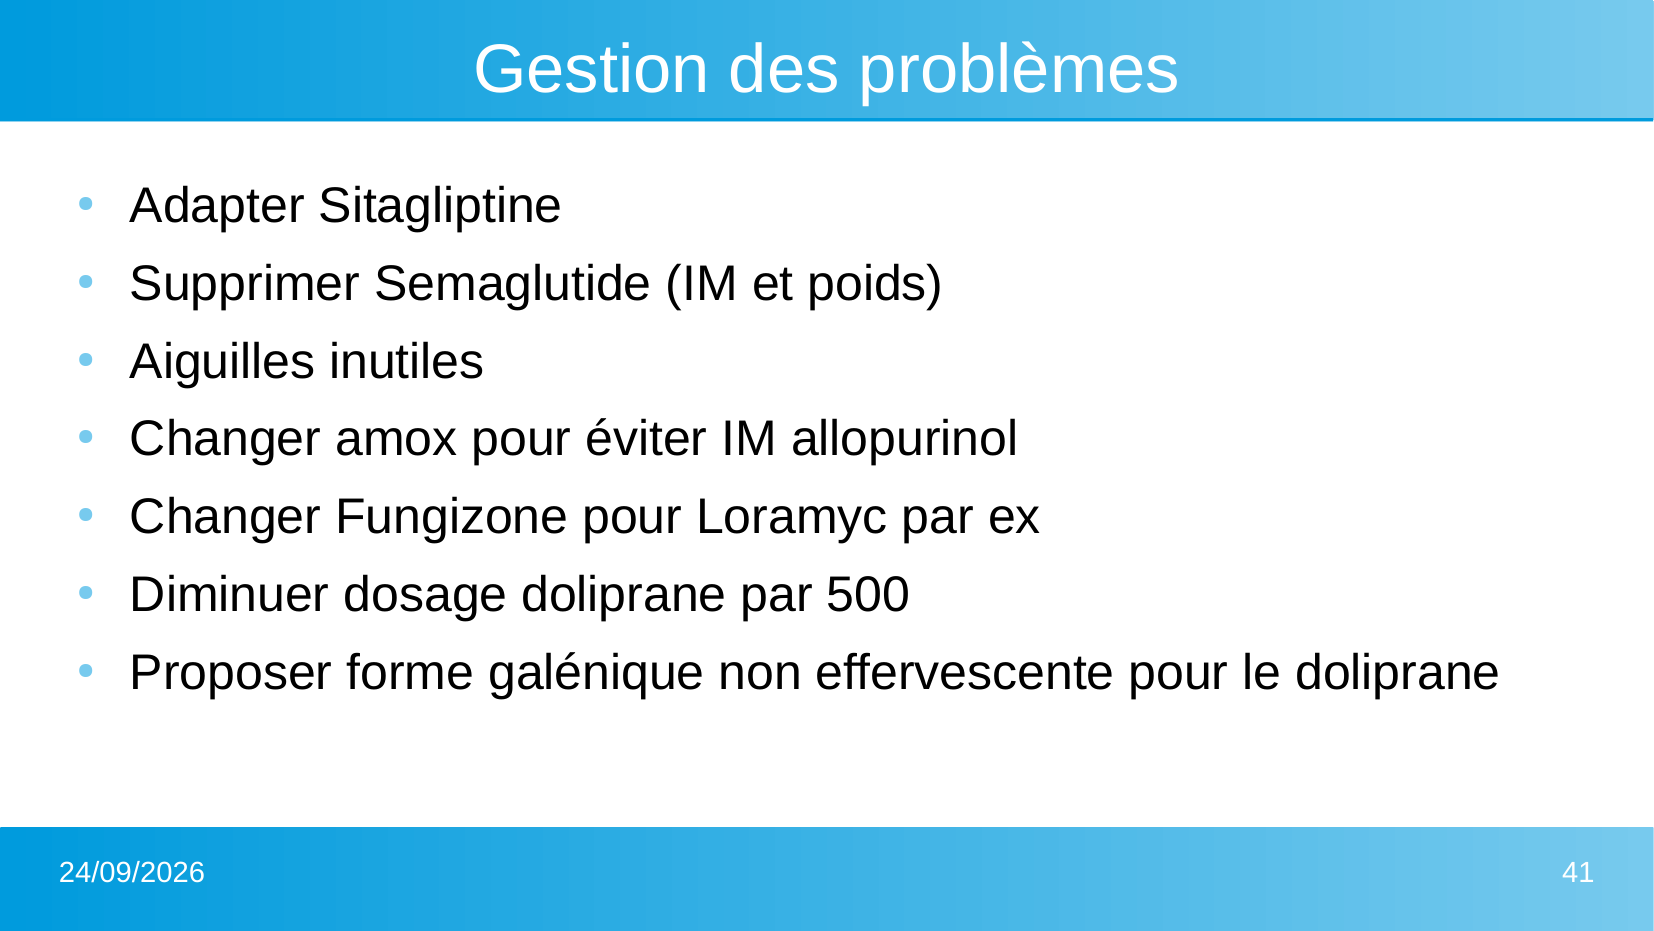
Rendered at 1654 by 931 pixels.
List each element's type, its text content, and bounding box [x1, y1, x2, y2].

list Adapter Sitagliptine Supprimer Semaglutide (IM et poids) Aiguilles inutiles Changer amox pour éviter IM allopurinol Changer Fungizone pour Loramyc par ex Diminuer dosage doliprane par 500 Proposer forme galénique non effervescente pour le doliprane [59, 177, 1595, 768]
title Gestion des problèmes [59, 29, 1595, 108]
